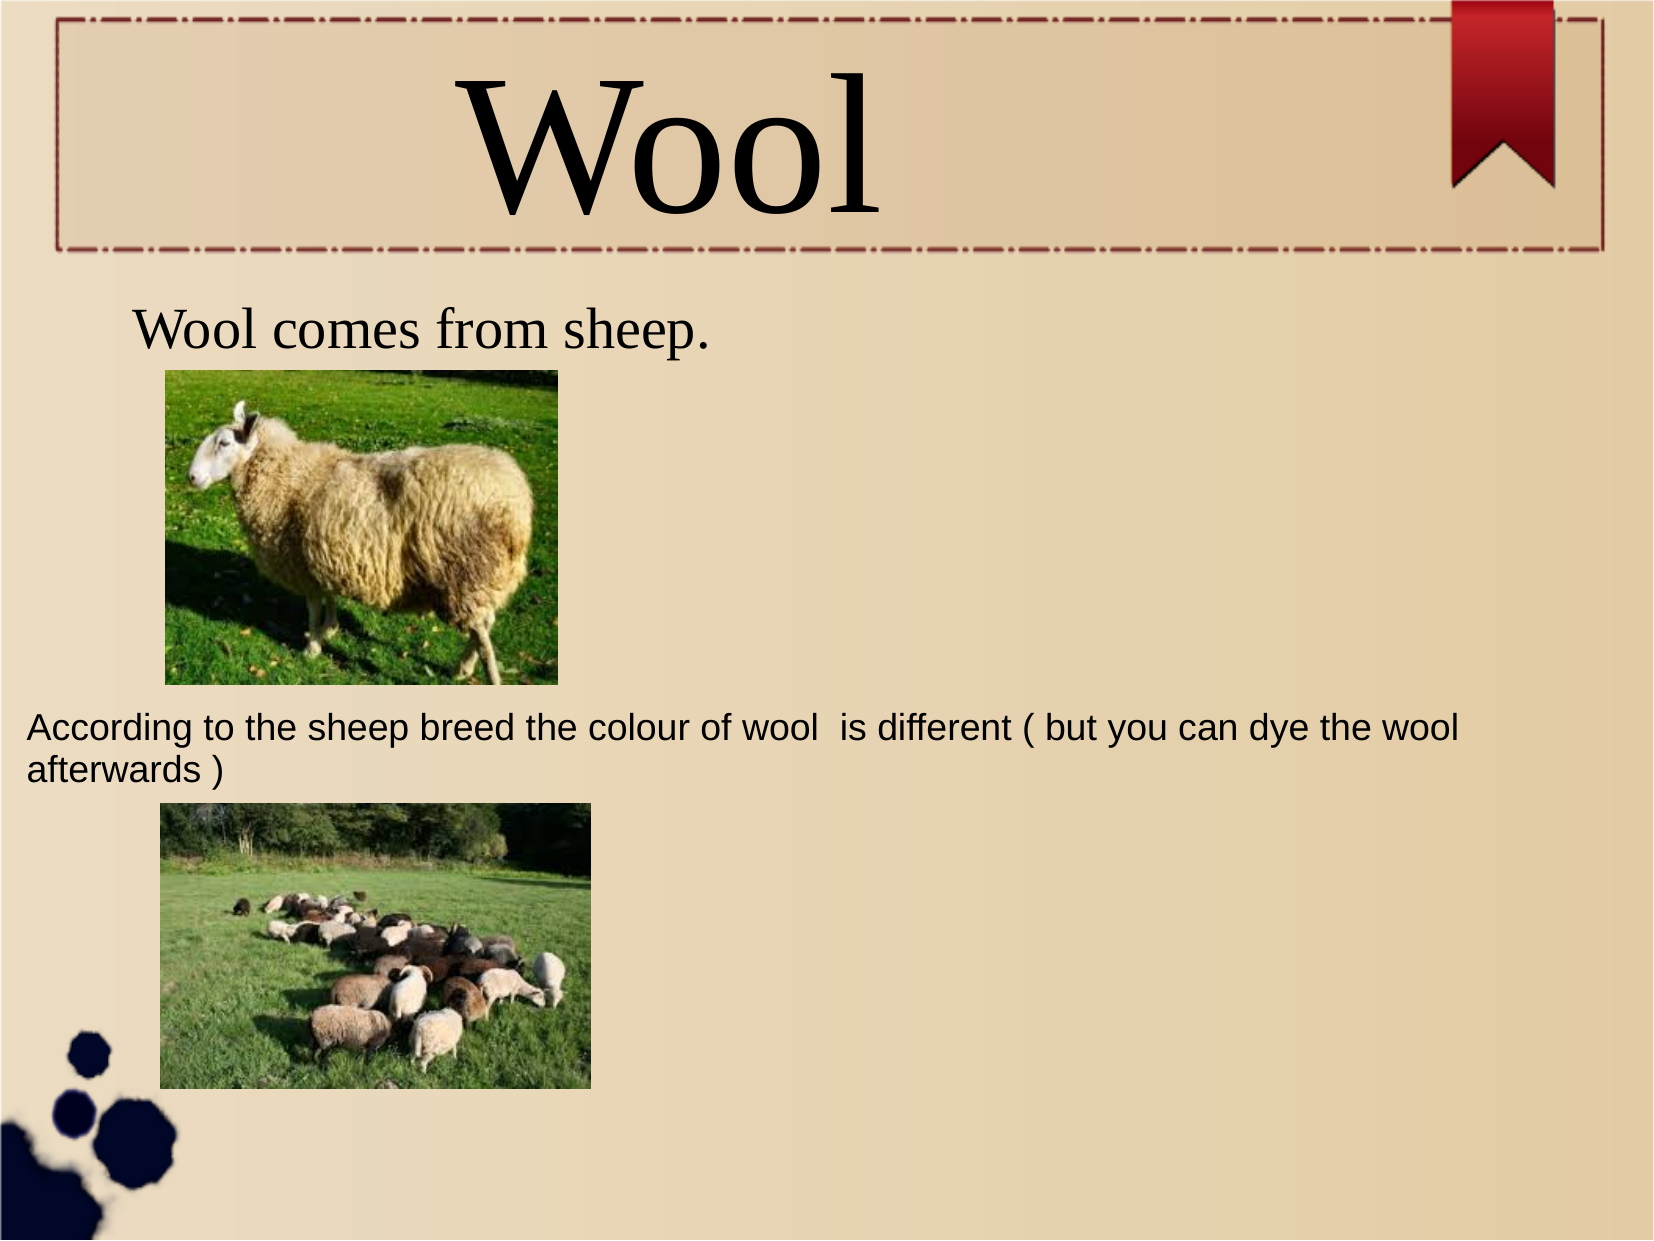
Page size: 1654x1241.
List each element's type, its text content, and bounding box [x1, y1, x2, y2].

list Wool comes from sheep. [47, 296, 1503, 698]
title Wool [59, 33, 1430, 256]
list Wool comes from sheep. [47, 798, 1503, 1016]
picture [0, 0, 1654, 1240]
text_box According to the sheep breed the colour of wool is different ( but you can dye the wool afterwards ) [11, 698, 1642, 798]
